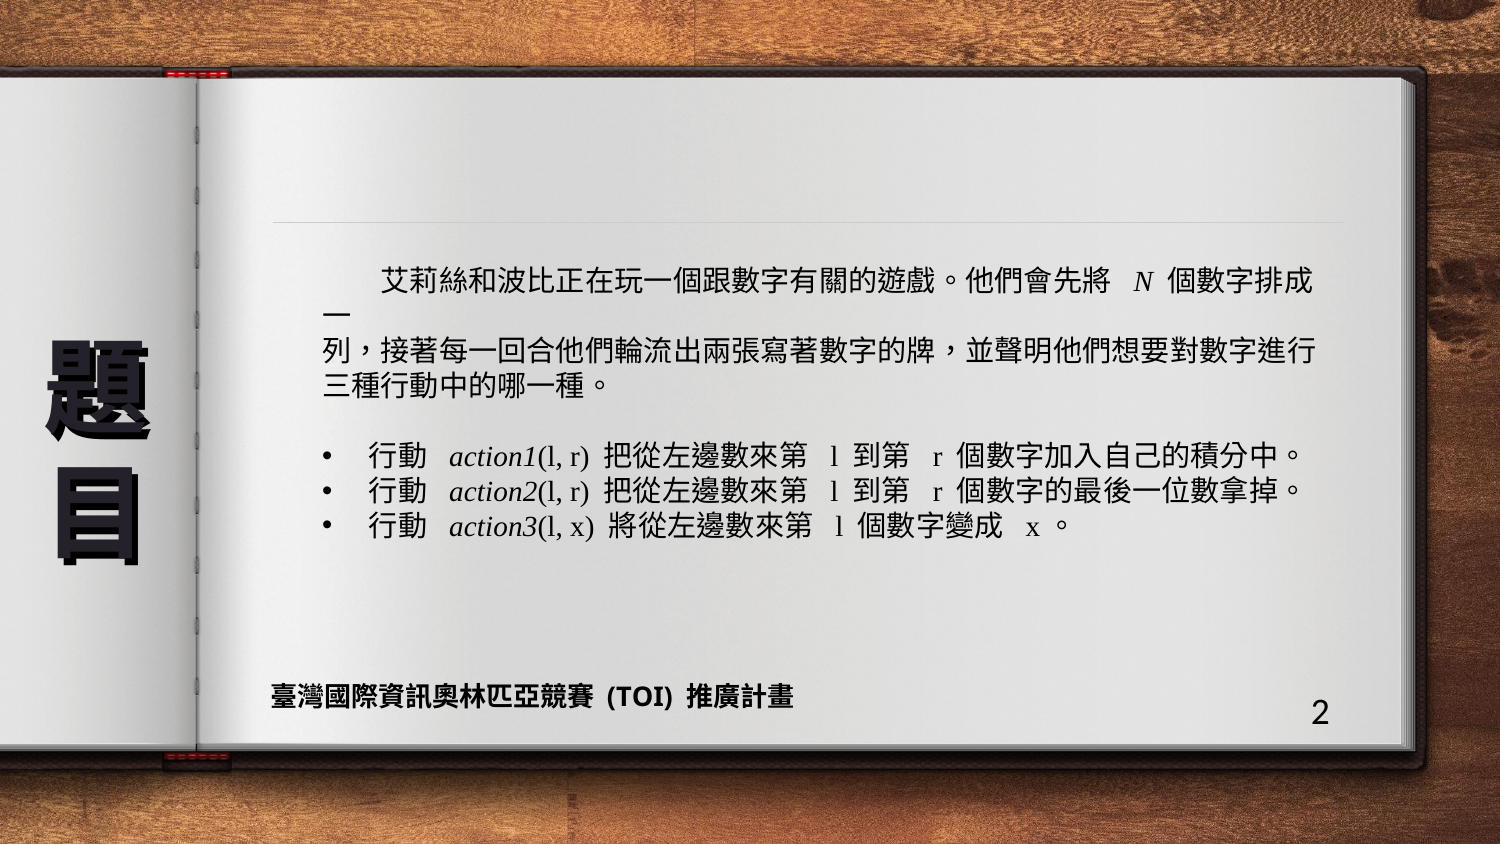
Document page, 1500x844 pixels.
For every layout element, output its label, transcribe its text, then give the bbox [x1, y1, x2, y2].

title 題 目 [28, 306, 210, 552]
text_box [1295, 672, 1386, 737]
text_box 艾莉絲和波比正在玩一個跟數字有關的遊戲。他們會先將 N 個數字排成一 列，接著每一回合他們輪流出兩張寫著數字的牌，並聲明他們想要對數字進行 三種行動中的哪一種。 行動 action1(l, r) 把從左邊數來第 l 到第 r 個數字加入自己的積分中。 行動 action2(l, r) 把從左邊數來第 l 到第 r 個數字的最後一位數拿掉。 行動 action3(l, x) 將從左邊數來第 l 個數字變成 x。 [307, 255, 1341, 550]
